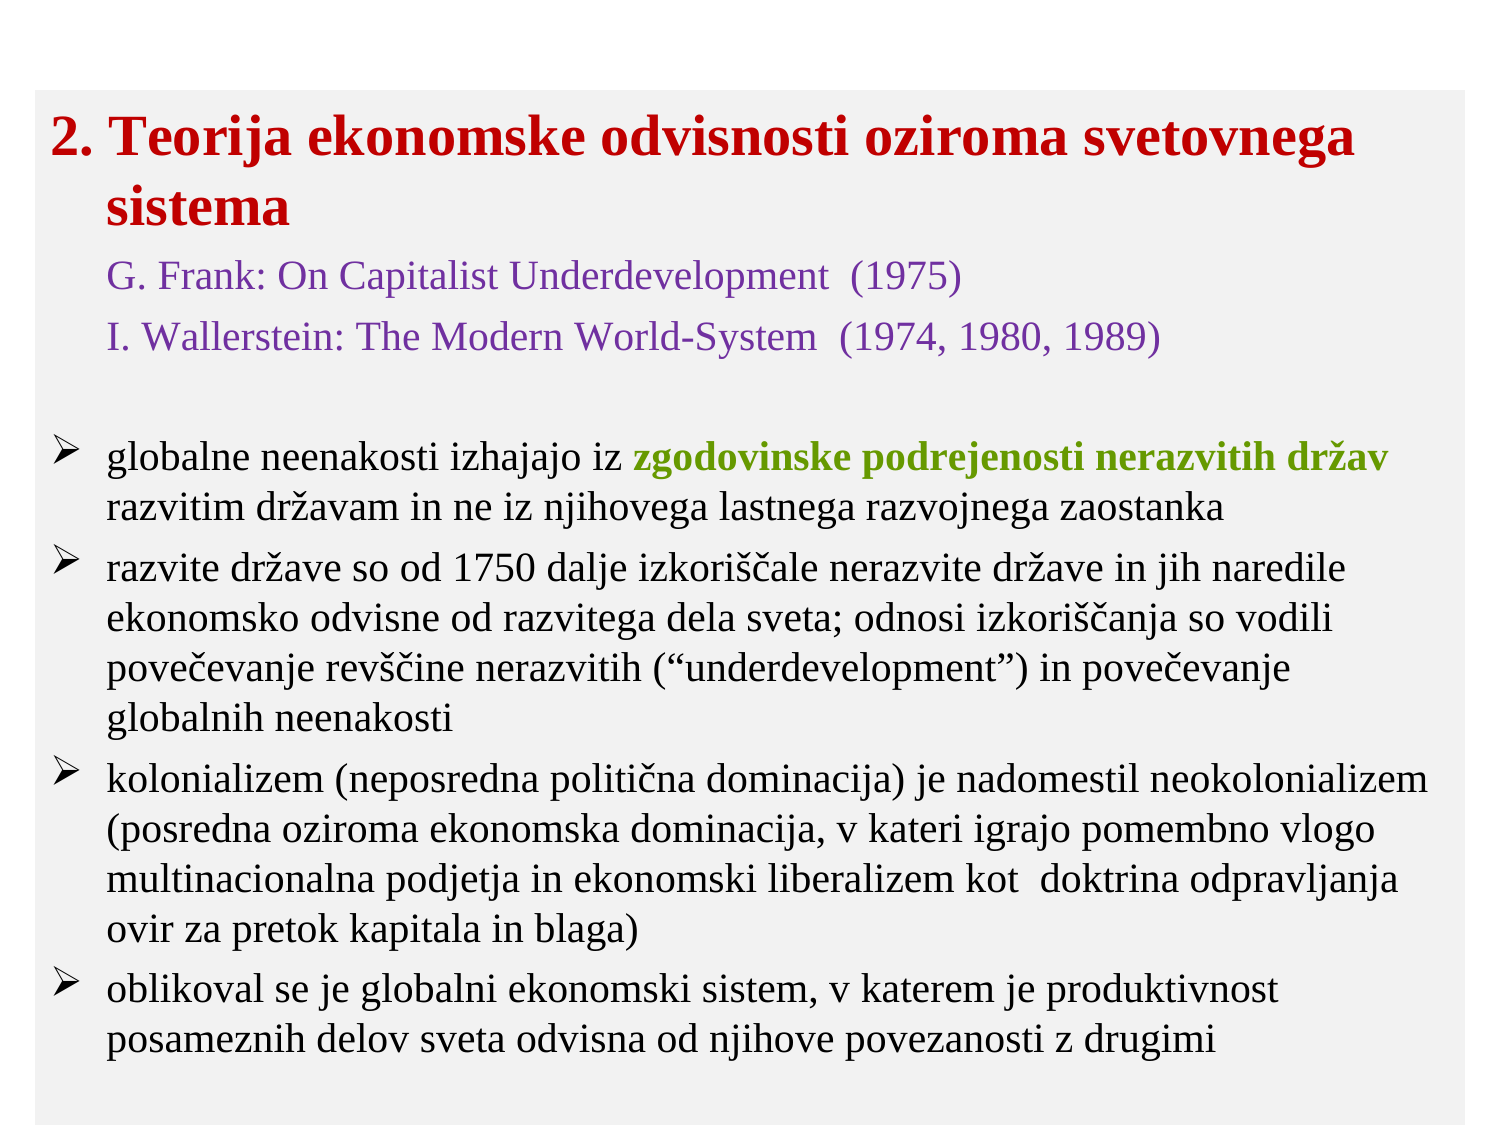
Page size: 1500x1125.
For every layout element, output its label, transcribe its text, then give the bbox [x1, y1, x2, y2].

list 2. Teorija ekonomske odvisnosti oziroma svetovnega sistema G. Frank: On Capitalist Underdevelopment (1975) I. Wallerstein: The Modern World-System (1974, 1980, 1989) globalne neenakosti izhajajo iz zgodovinske podrejenosti nerazvitih držav razvitim državam in ne iz njihovega lastnega razvojnega zaostanka razvite države so od 1750 dalje izkoriščale nerazvite države in jih naredile ekonomsko odvisne od razvitega dela sveta; odnosi izkoriščanja so vodili povečevanje revščine nerazvitih (“underdevelopment”) in povečevanje globalnih neenakosti kolonializem (neposredna politična dominacija) je nadomestil neokolonializem (posredna oziroma ekonomska dominacija, v kateri igrajo pomembno vlogo multinacionalna podjetja in ekonomski liberalizem kot doktrina odpravljanja ovir za pretok kapitala in blaga) oblikoval se je globalni ekonomski sistem, v katerem je produktivnost posameznih delov sveta odvisna od njihove povezanosti z drugimi [35, 90, 1465, 1125]
